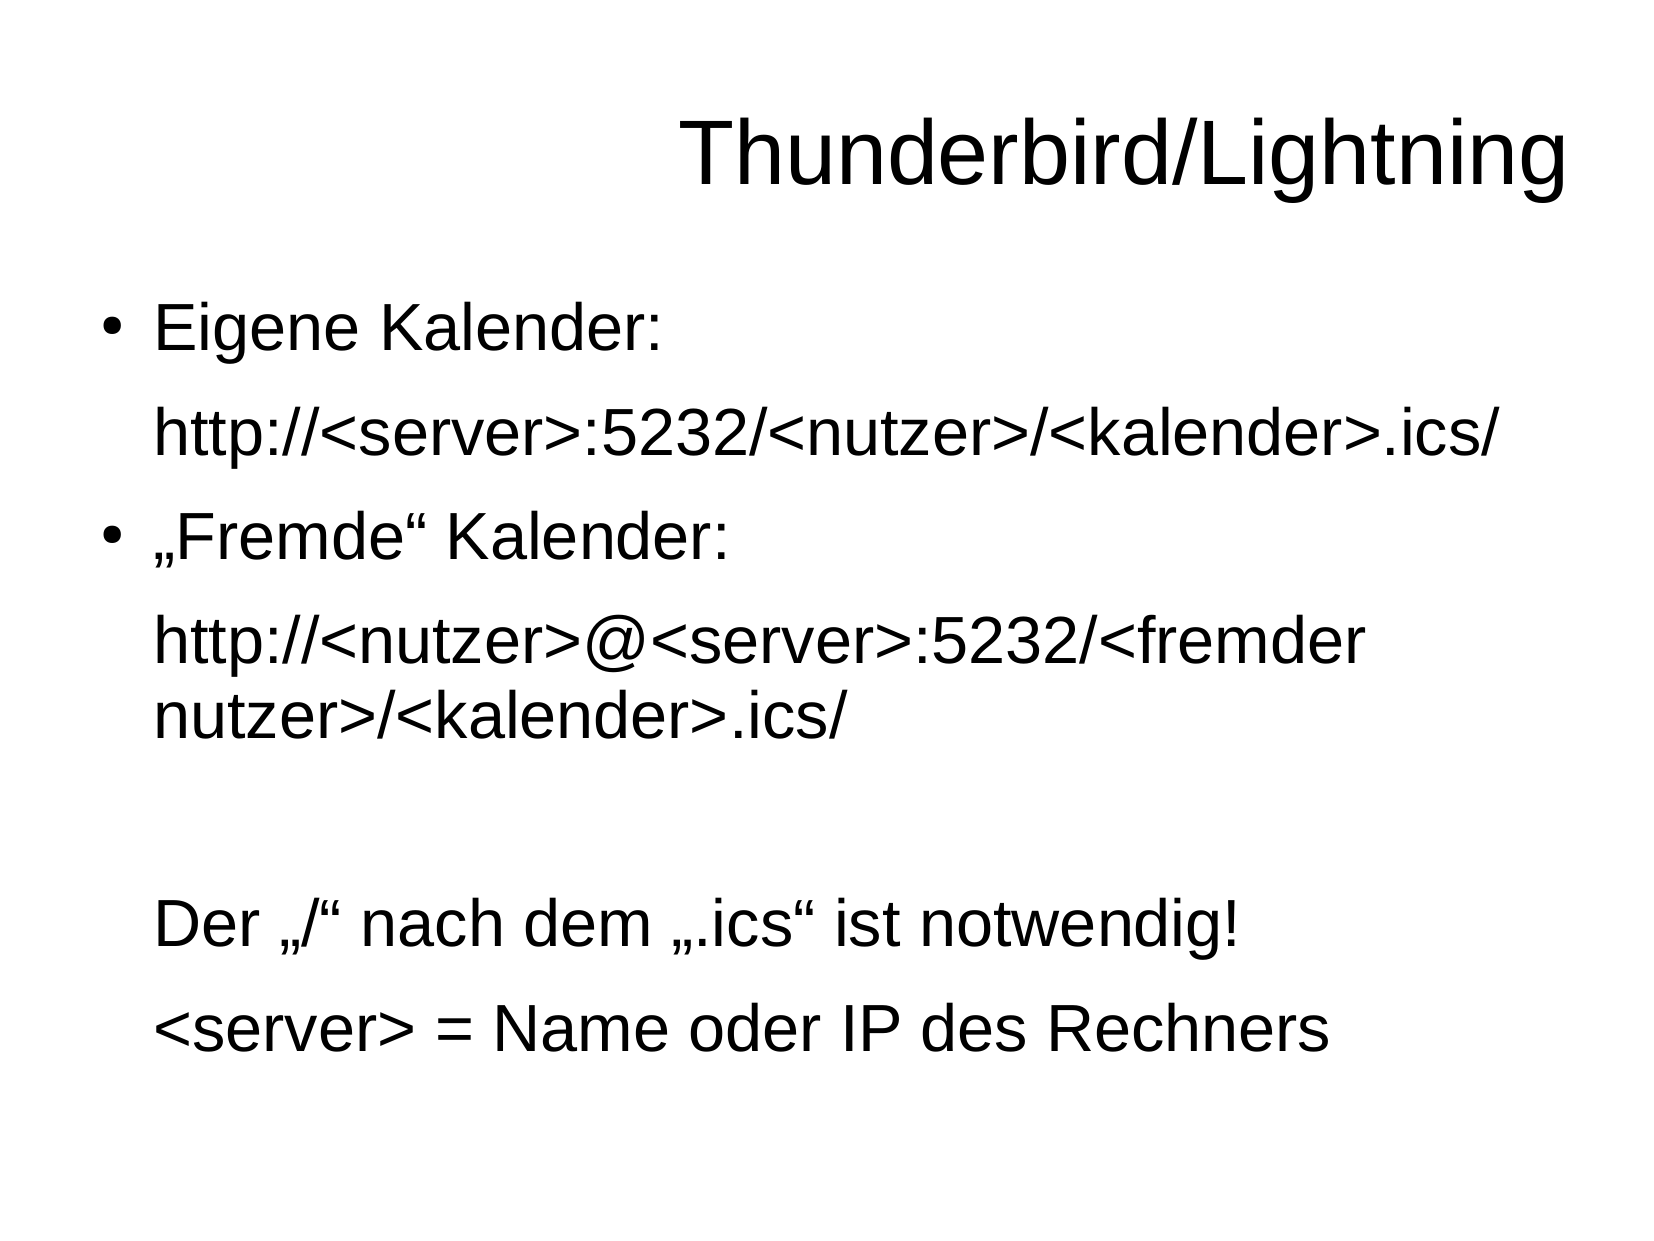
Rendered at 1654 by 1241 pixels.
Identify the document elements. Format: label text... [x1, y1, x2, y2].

list Eigene Kalender: http://<server>:5232/<nutzer>/<kalender>.ics/ „Fremde“ Kalender: http://<nutzer>@<server>:5232/<fremder nutzer>/<kalender>.ics/ Der „/“ nach dem „.ics“ ist notwendig! <server> = Name oder IP des Rechners [82, 290, 1571, 1109]
title Thunderbird/Lightning [82, 49, 1571, 257]
